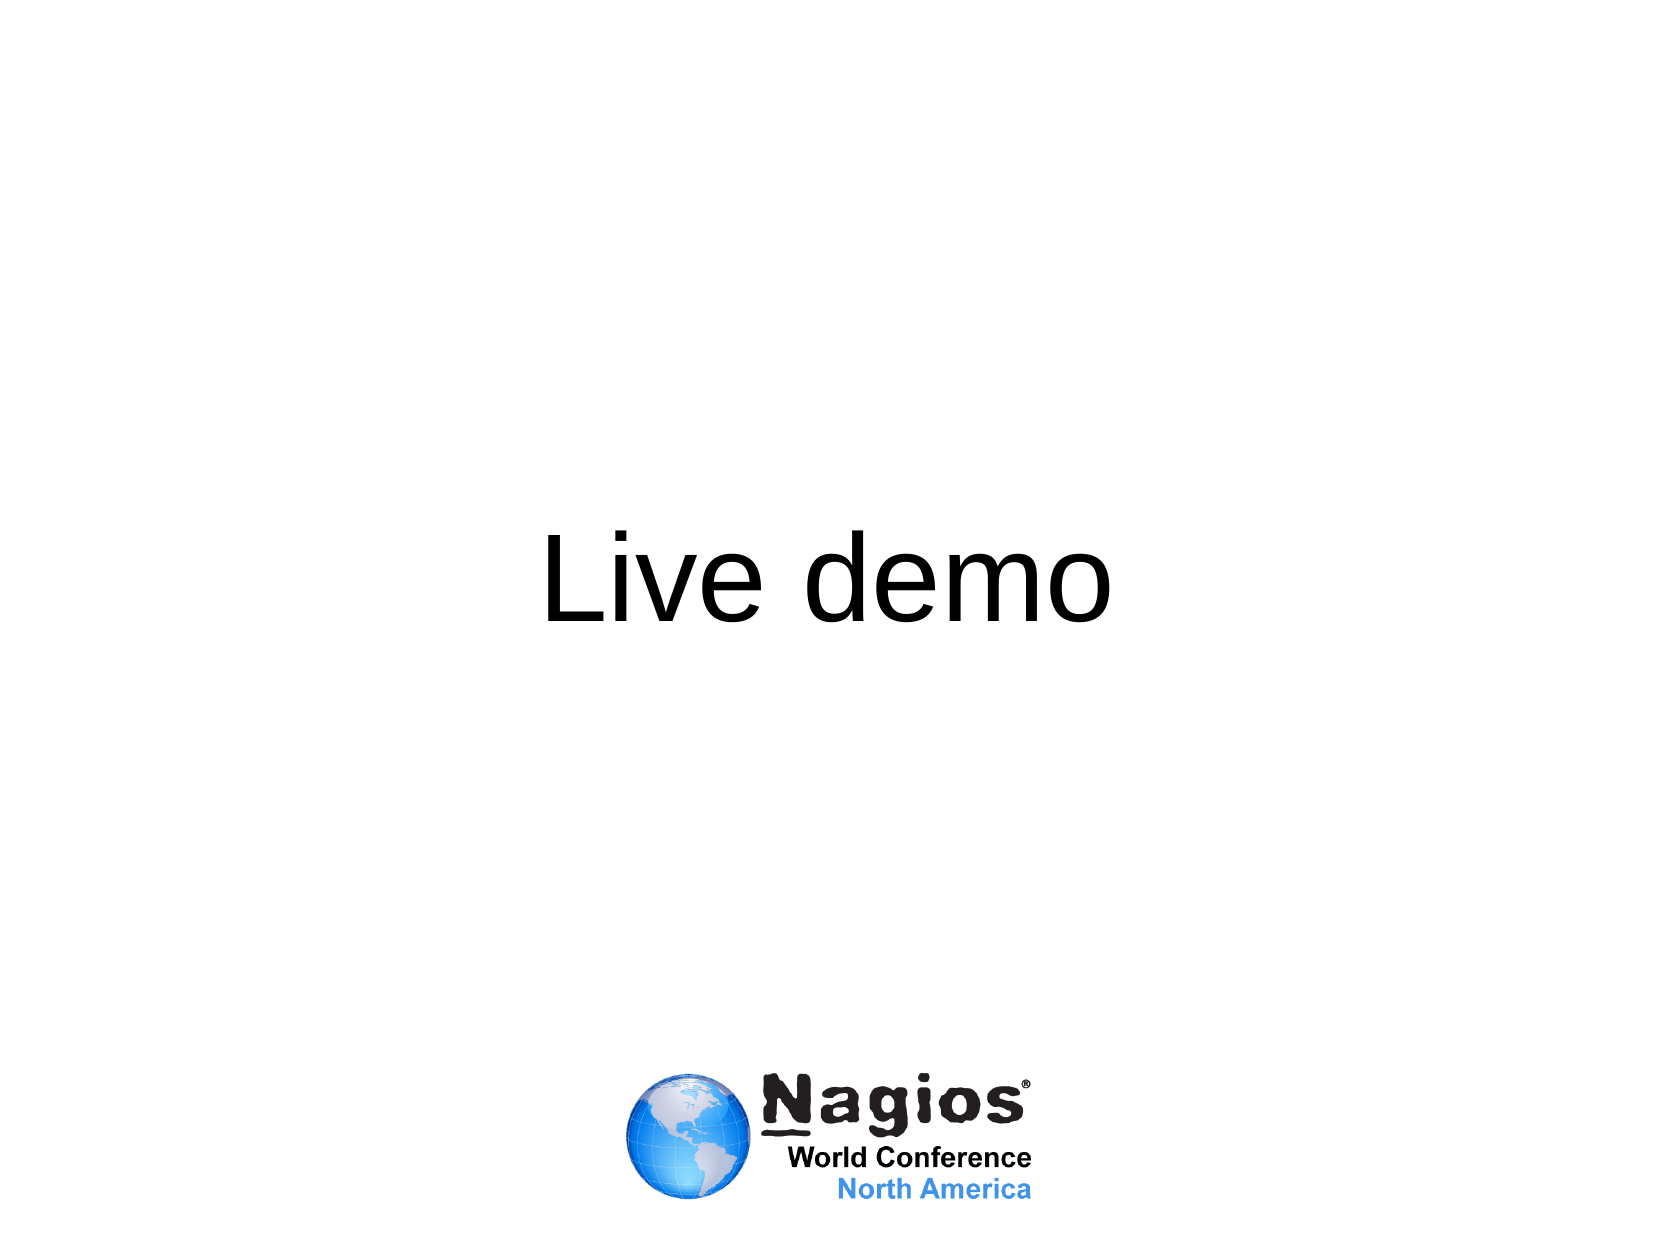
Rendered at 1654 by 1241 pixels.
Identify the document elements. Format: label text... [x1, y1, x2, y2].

picture [626, 1072, 1032, 1226]
title Live demo [82, 474, 1571, 682]
